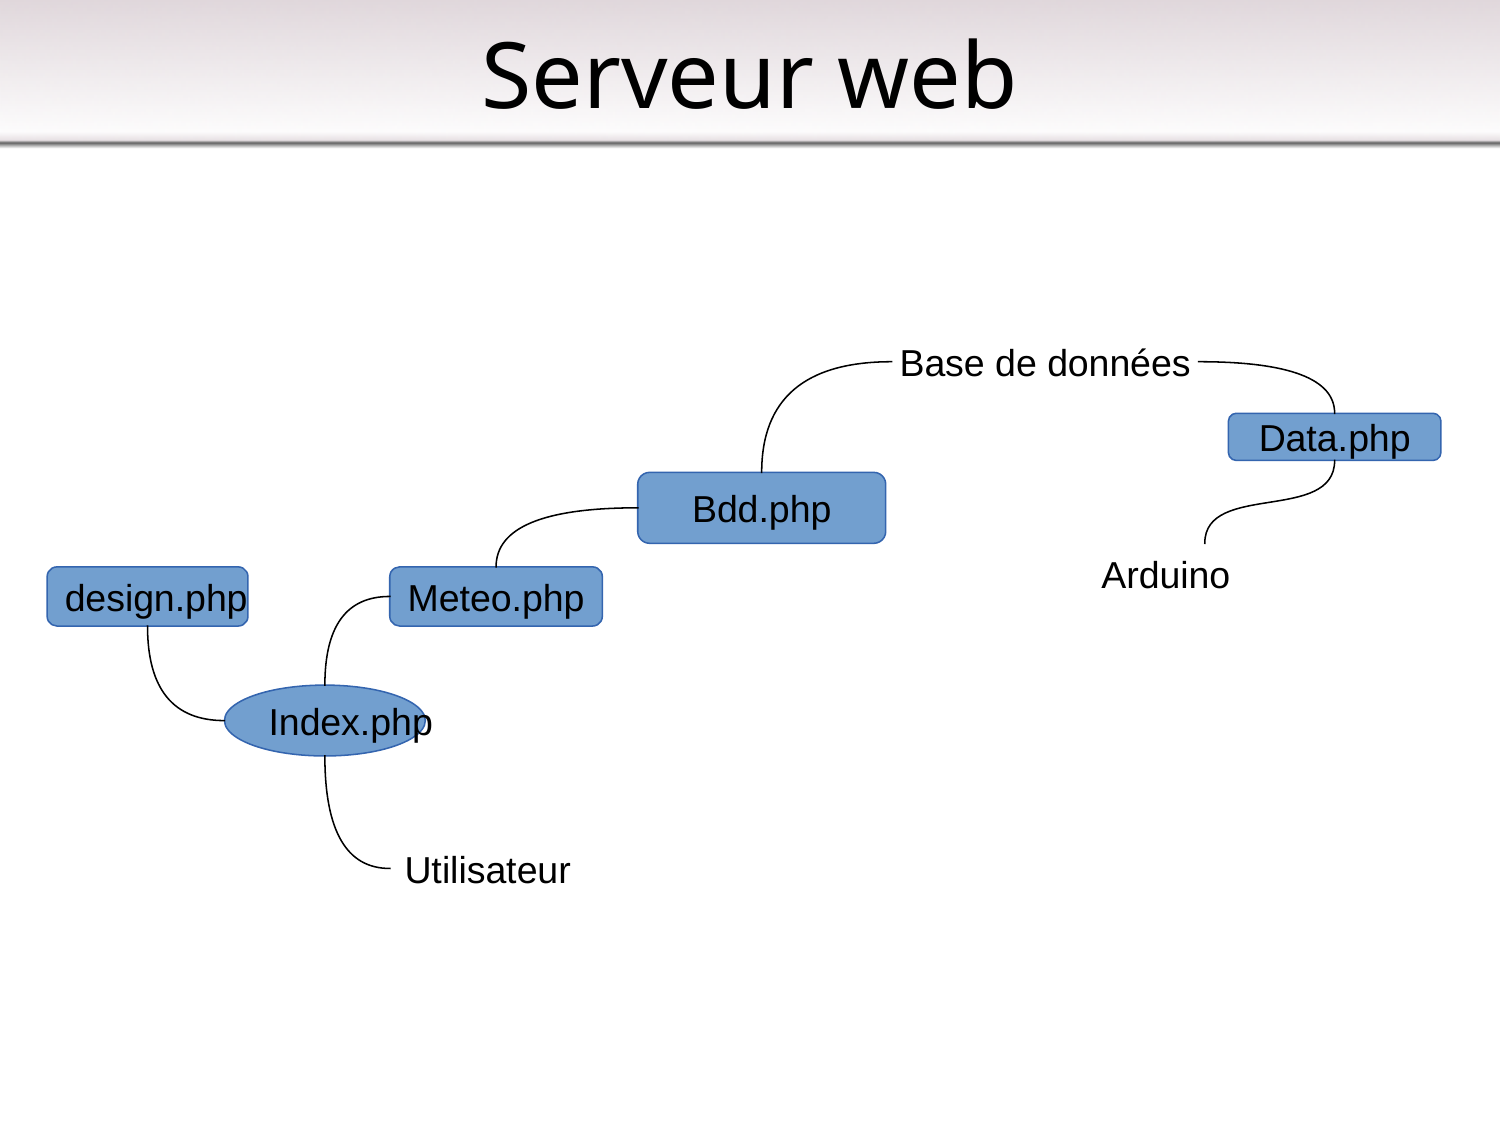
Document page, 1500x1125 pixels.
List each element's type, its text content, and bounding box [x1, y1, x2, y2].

text_box Utilisateur [389, 838, 586, 899]
title Serveur web [75, 0, 1426, 190]
text_box Index.php [224, 685, 425, 756]
text_box Meteo.php [389, 566, 603, 627]
text_box Bdd.php [637, 472, 886, 544]
text_box Data.php [1228, 413, 1441, 461]
text_box Base de données [891, 302, 1199, 421]
text_box design.php [47, 566, 248, 627]
picture [0, 0, 1500, 1125]
text_box Arduino [1086, 543, 1323, 604]
